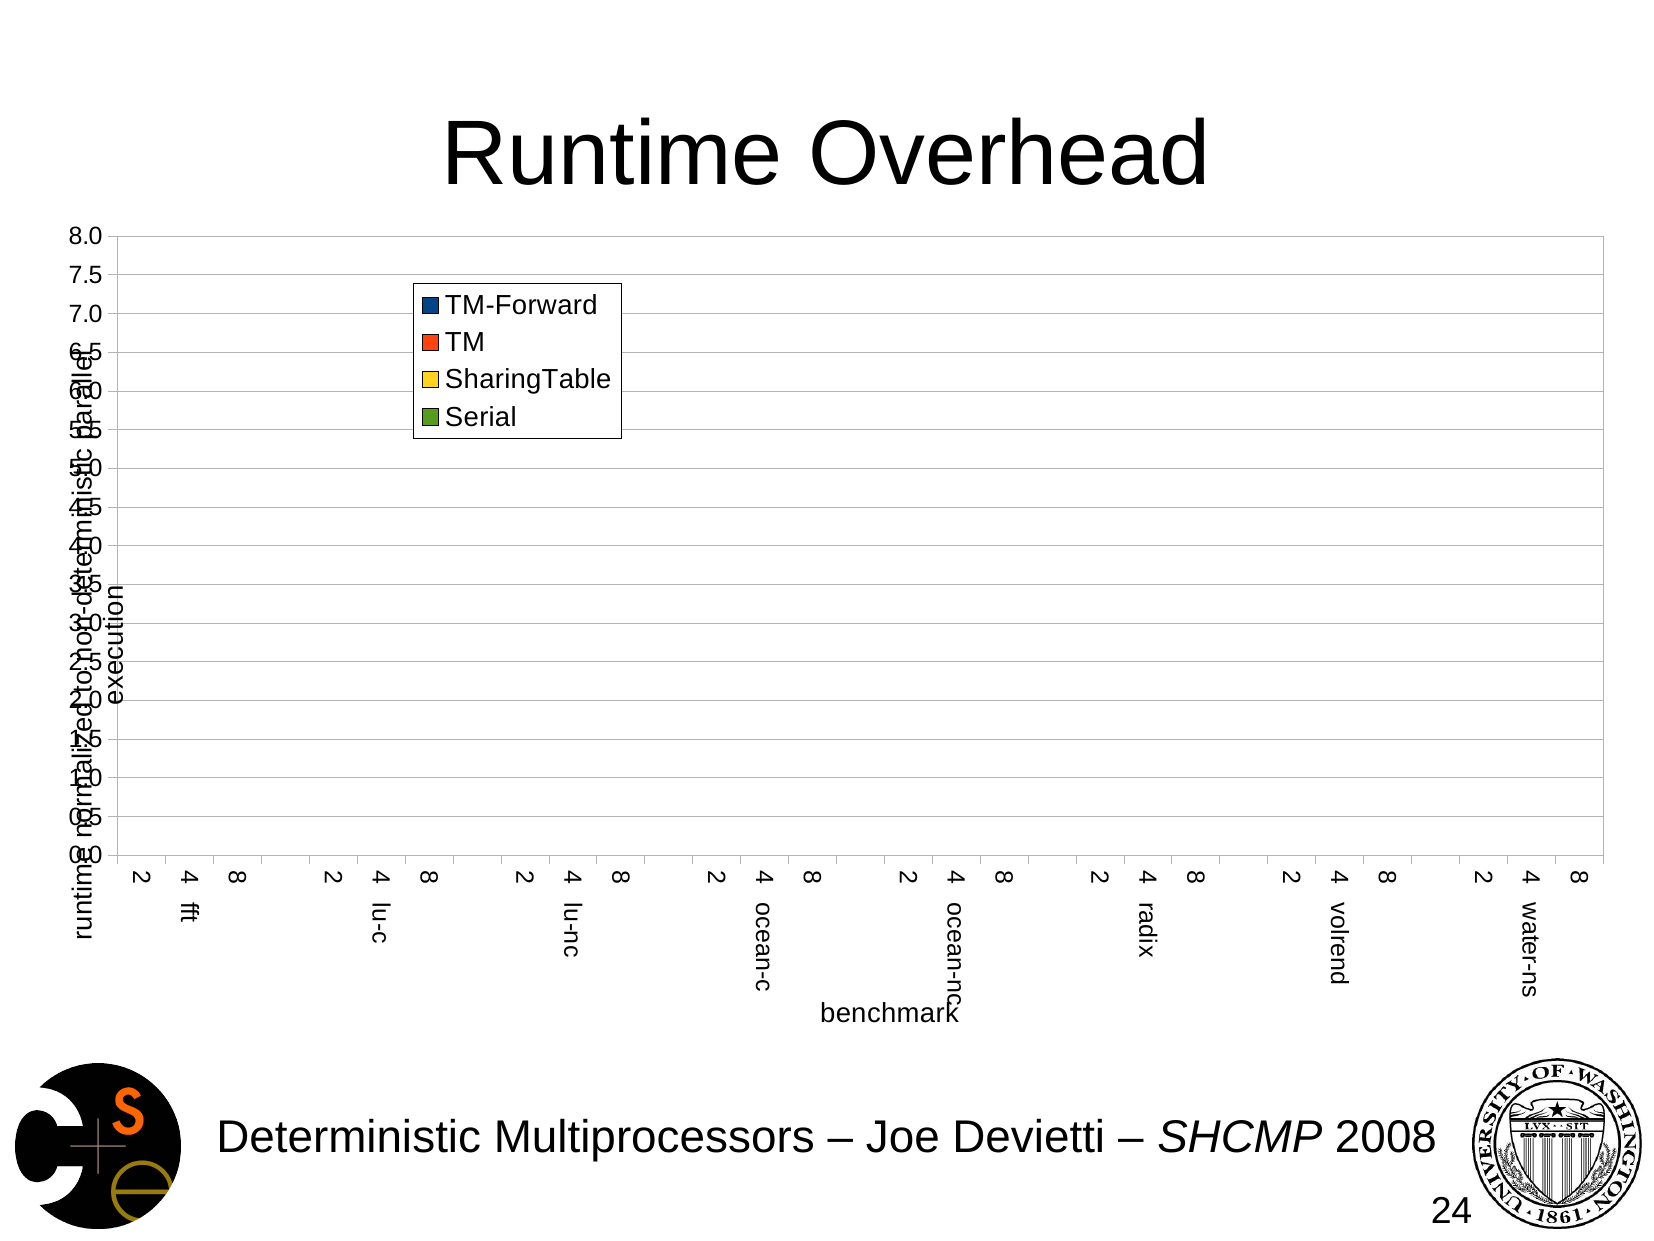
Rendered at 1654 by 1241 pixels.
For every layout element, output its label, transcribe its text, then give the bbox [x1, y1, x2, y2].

picture [15, 1063, 181, 1229]
chart [18, 206, 1632, 1051]
title Runtime Overhead [82, 49, 1571, 206]
picture [1472, 1058, 1642, 1229]
